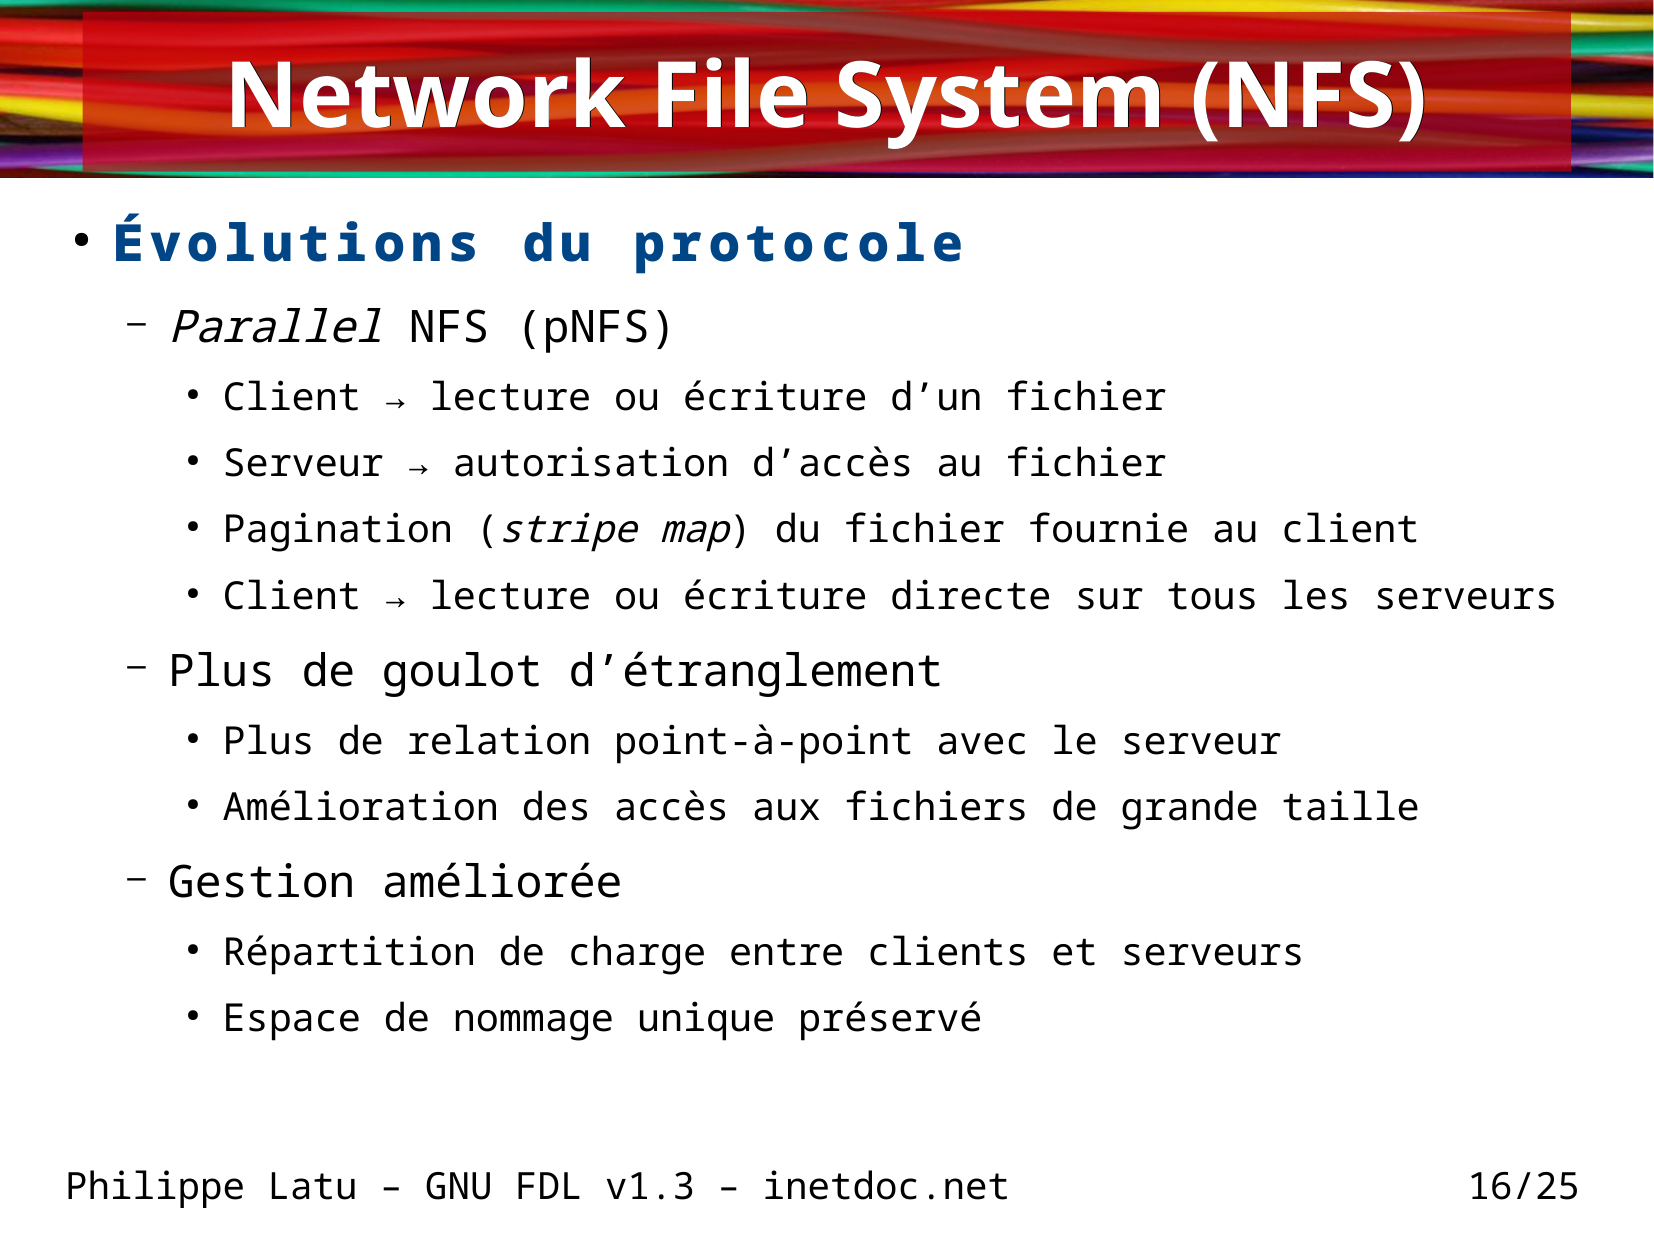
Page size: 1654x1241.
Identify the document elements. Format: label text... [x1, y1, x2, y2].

title Network File System (NFS) [82, 11, 1571, 172]
text_box Philippe Latu – GNU FDL v1.3 – inetdoc.net <numéro>/25 [59, 1133, 1595, 1237]
list Évolutions du protocole Parallel NFS (pNFS) Client → lecture ou écriture d’un fichier Serveur → autorisation d’accès au fichier Pagination (stripe map) du fichier fournie au client Client → lecture ou écriture directe sur tous les serveurs Plus de goulot d’étranglement Plus de relation point-à-point avec le serveur Amélioration des accès aux fichiers de grande taille Gestion améliorée Répartition de charge entre clients et serveurs Espace de nommage unique préservé [59, 206, 1571, 1098]
picture [0, 0, 1654, 178]
